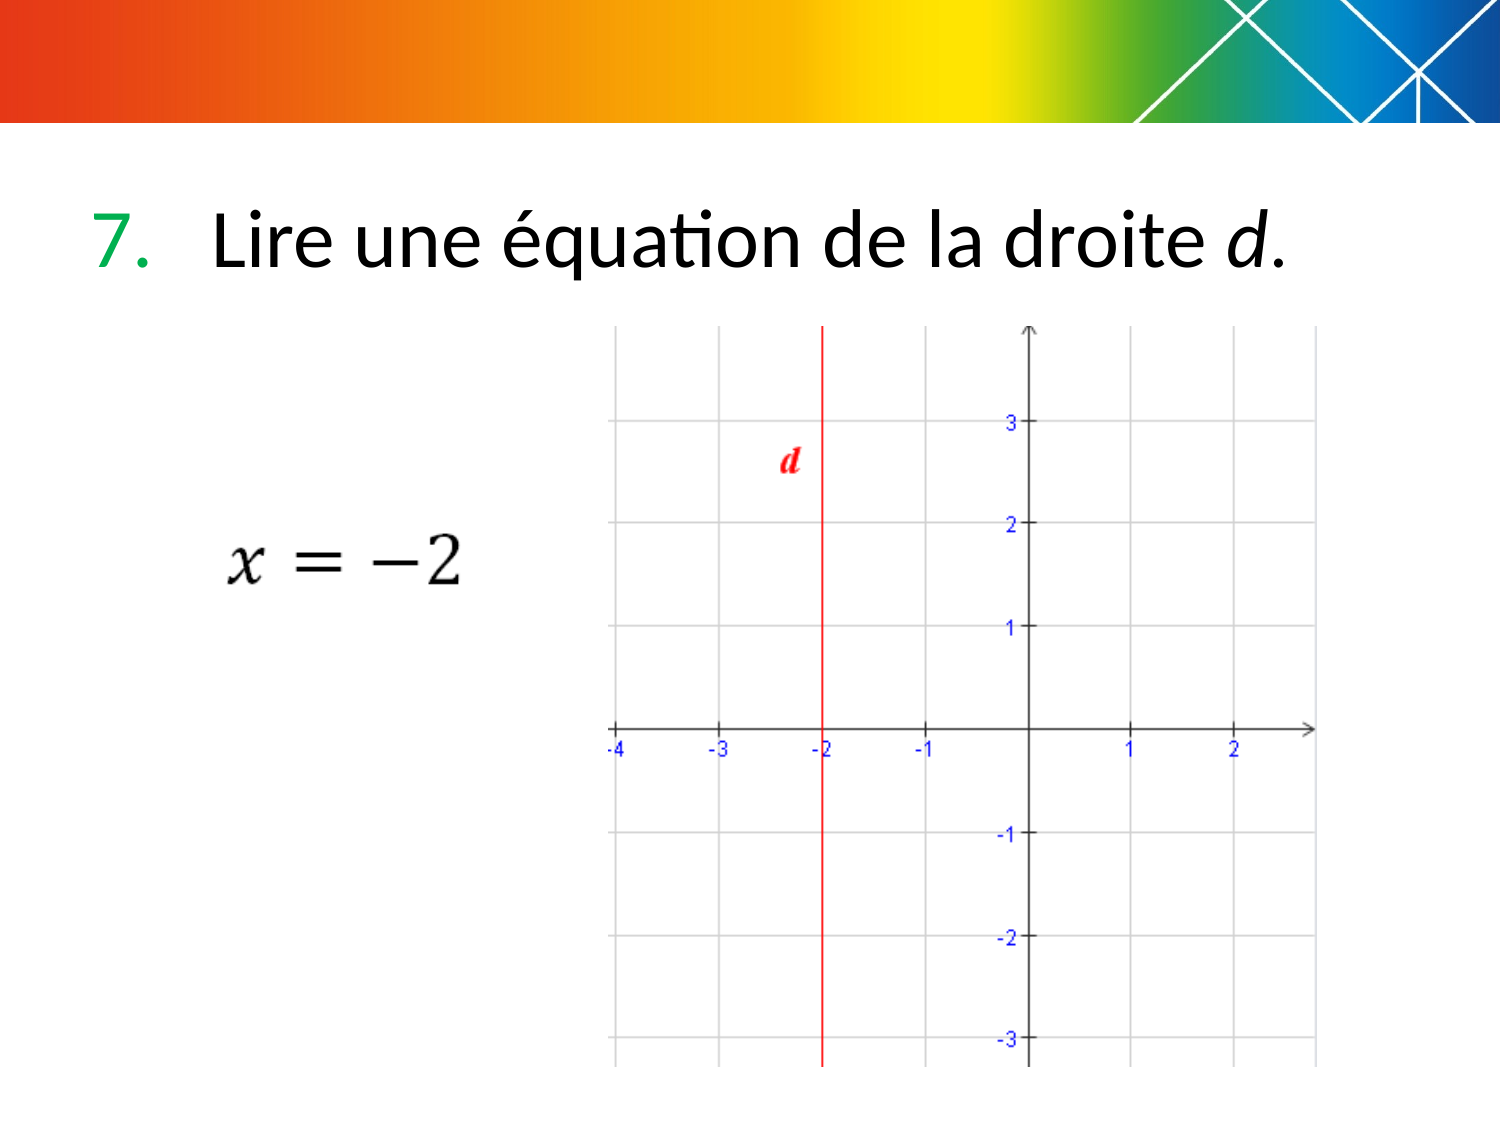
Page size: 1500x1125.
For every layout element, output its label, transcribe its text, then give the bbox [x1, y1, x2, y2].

picture [608, 326, 1317, 1067]
picture [1340, 0, 1500, 123]
picture [159, 515, 490, 616]
picture [0, 0, 1359, 123]
title Lire une équation de la droite d. [75, 163, 1426, 305]
